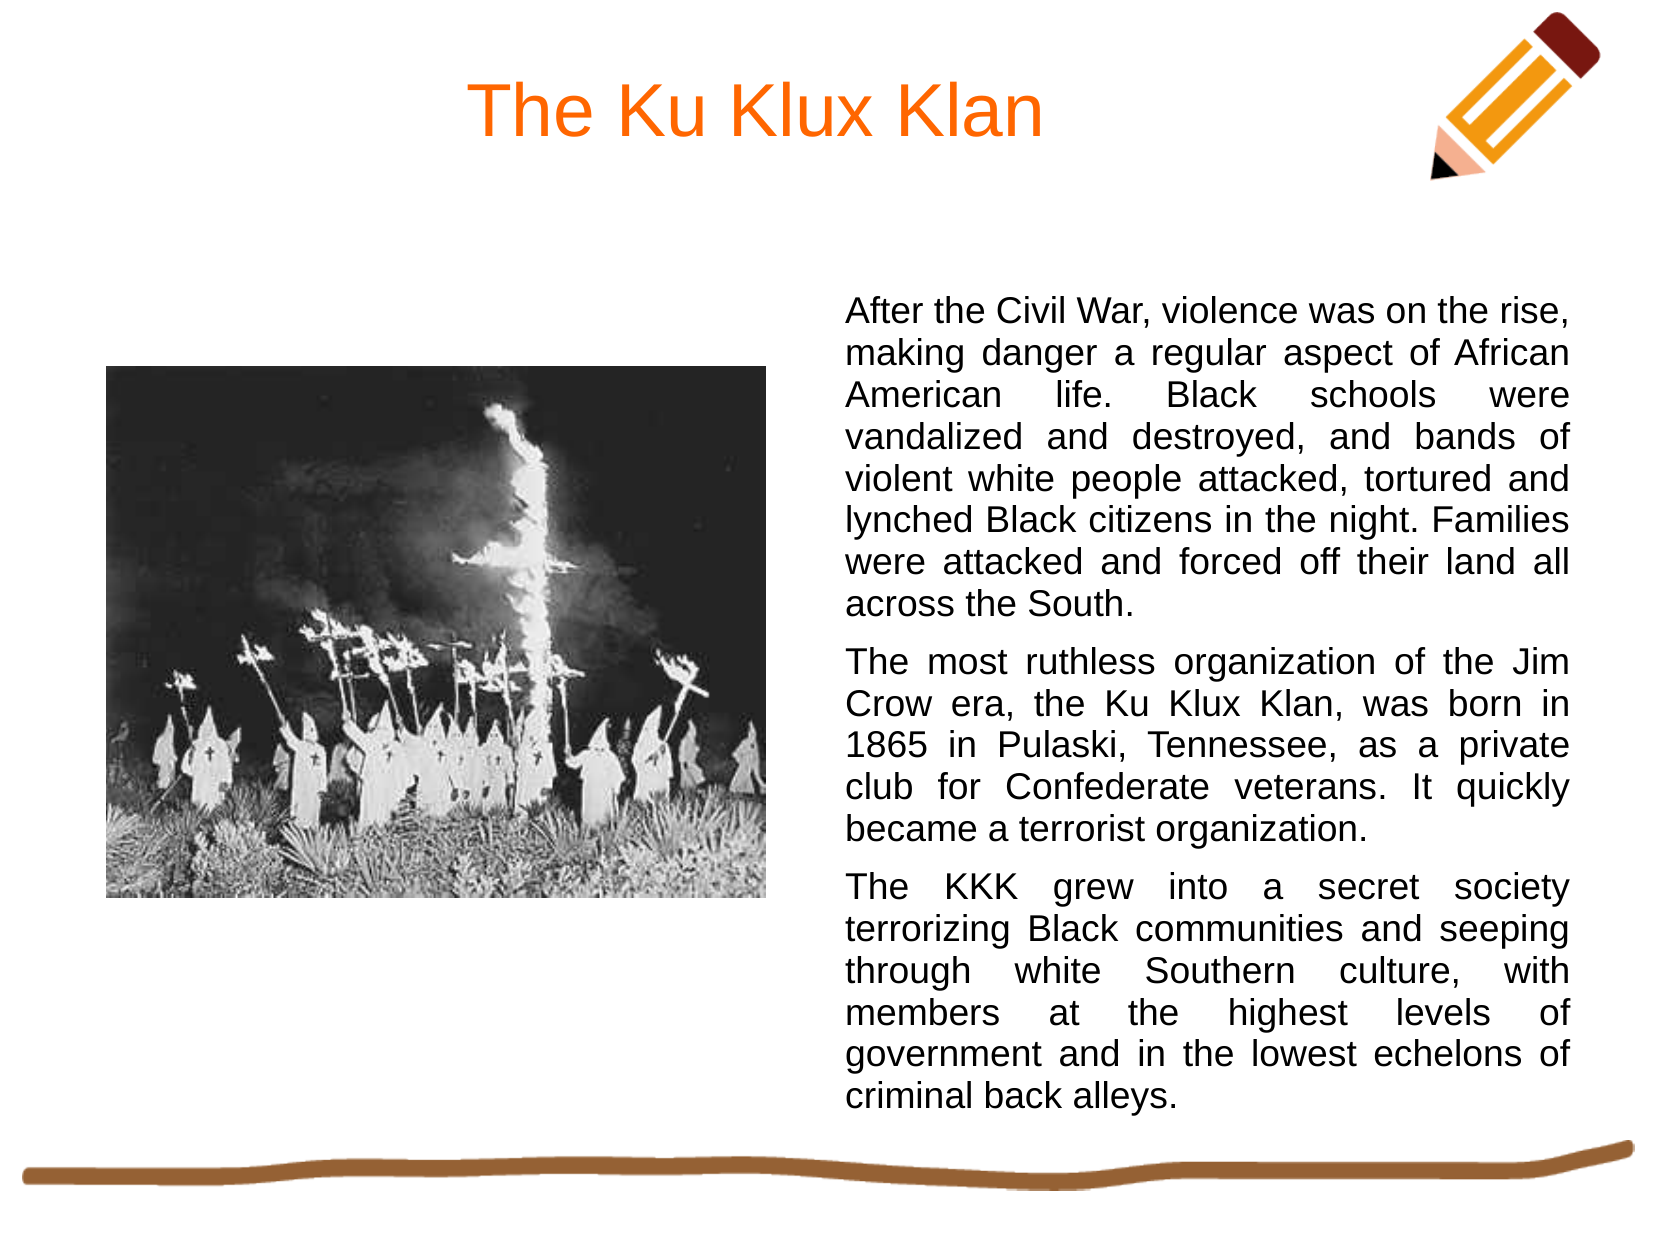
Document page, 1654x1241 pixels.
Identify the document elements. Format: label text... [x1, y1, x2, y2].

title The Ku Klux Klan [82, 49, 1430, 172]
list After the Civil War, violence was on the rise, making danger a regular aspect of African American life. Black schools were vandalized and destroyed, and bands of violent white people attacked, tortured and lynched Black citizens in the night. Families were attacked and forced off their land all across the South. The most ruthless organization of the Jim Crow era, the Ku Klux Klan, was born in 1865 in Pulaski, Tennessee, as a private club for Confederate veterans. It quickly became a terrorist organization. The KKK grew into a secret society terrorizing Black communities and seeping through white Southern culture, with members at the highest levels of government and in the lowest echelons of criminal back alleys. [845, 290, 1572, 1122]
picture [22, 1140, 1635, 1191]
picture [106, 366, 766, 898]
picture [1430, 12, 1601, 181]
